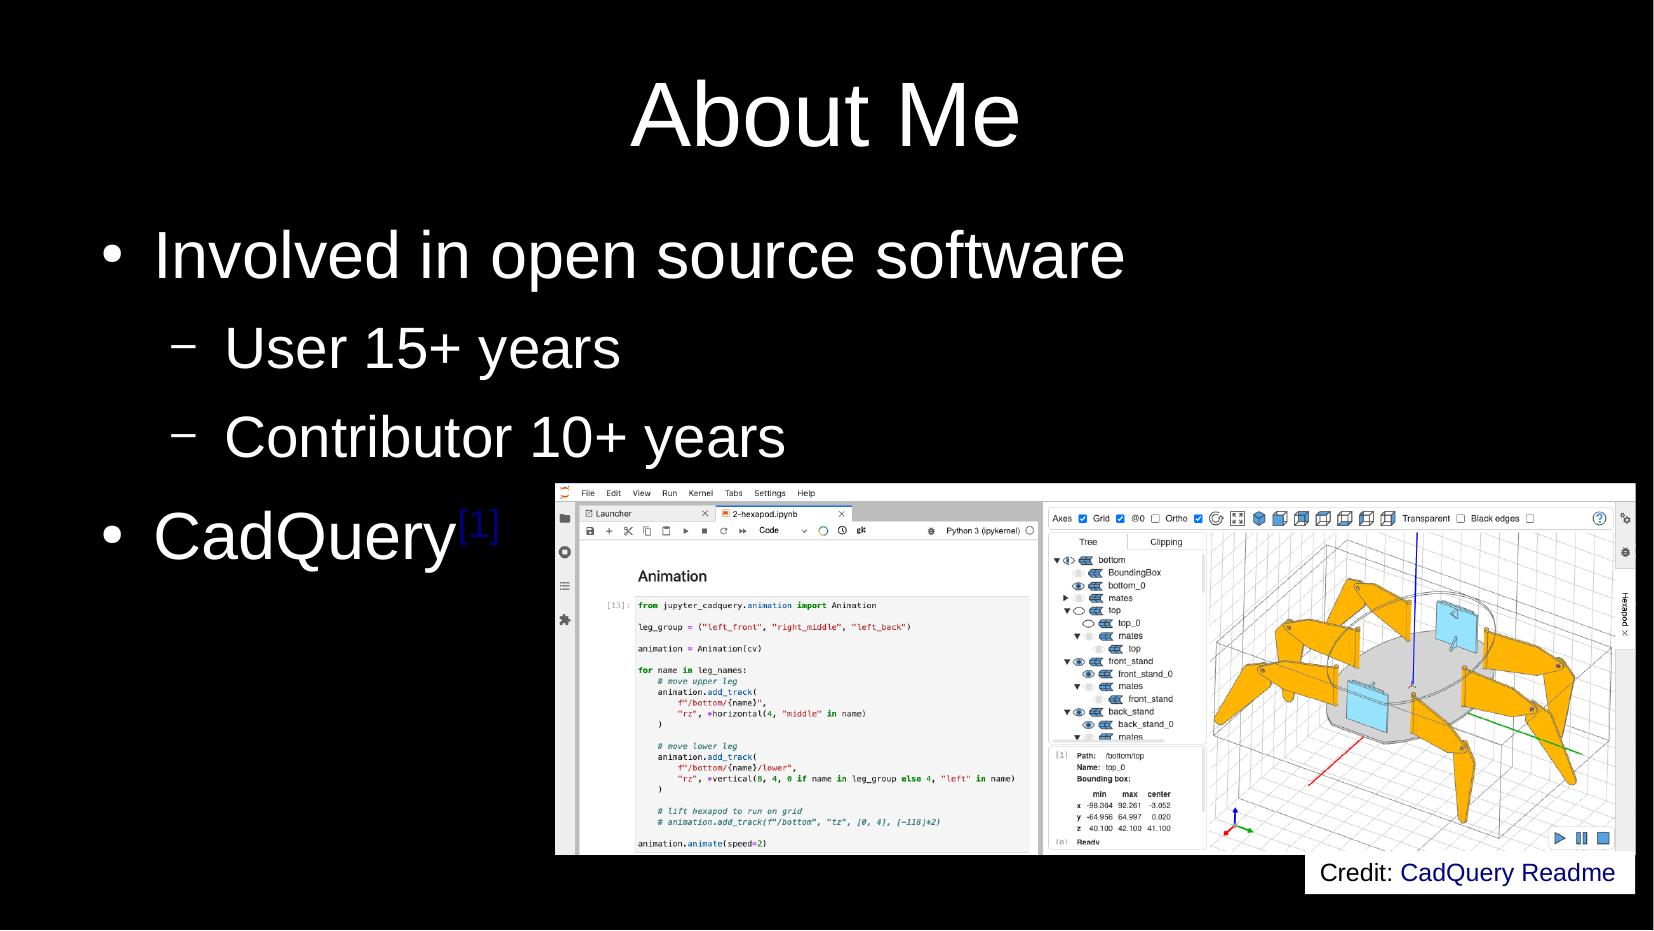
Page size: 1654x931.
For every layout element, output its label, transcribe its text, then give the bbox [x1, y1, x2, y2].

picture [555, 483, 1636, 855]
title About Me [82, 37, 1571, 193]
text_box Credit: CadQuery Readme [1305, 851, 1636, 895]
list Involved in open source software User 15+ years Contributor 10+ years CadQuery[1] [82, 217, 1571, 758]
